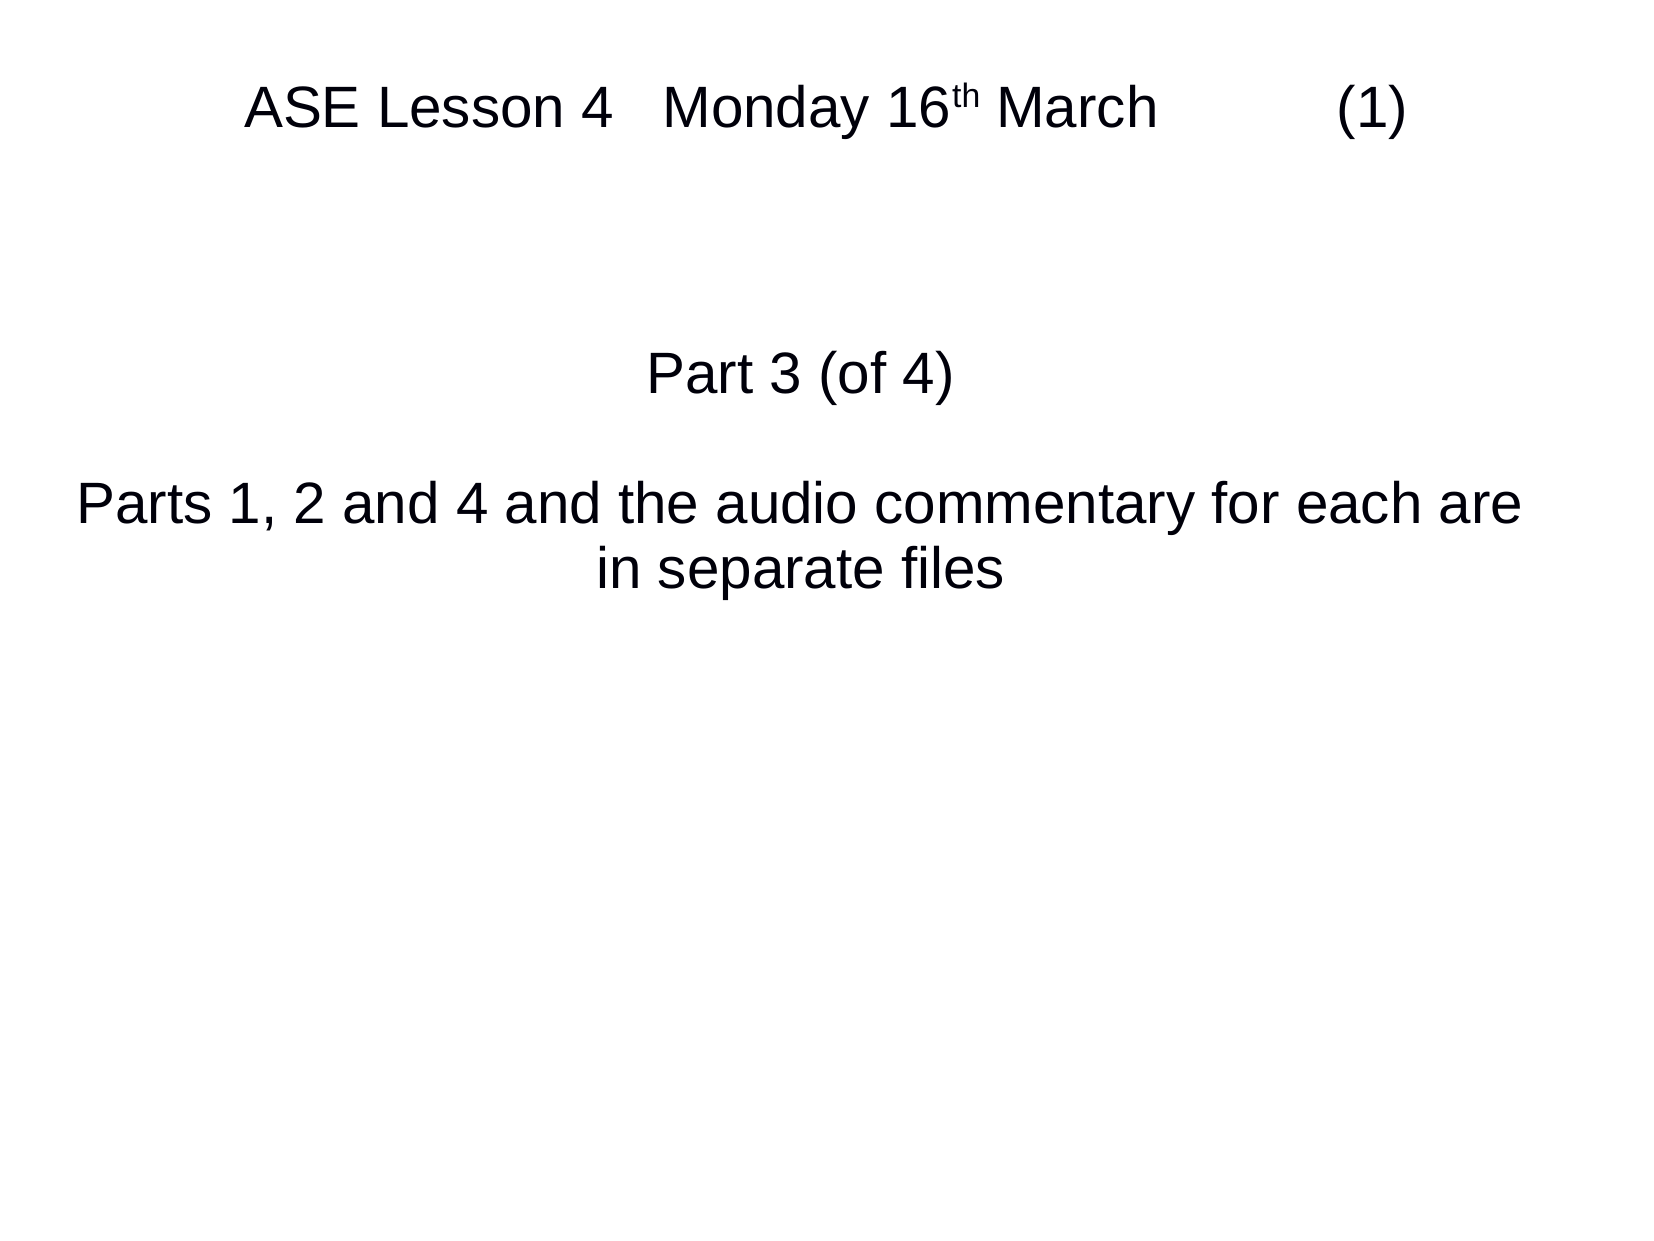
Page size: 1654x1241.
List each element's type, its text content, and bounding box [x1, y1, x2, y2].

title ASE Lesson 4 Monday 16th March (1) [82, 0, 1571, 421]
list Part 3 (of 4) Parts 1, 2 and 4 and the audio commentary for each are in separate files [56, 340, 1546, 991]
